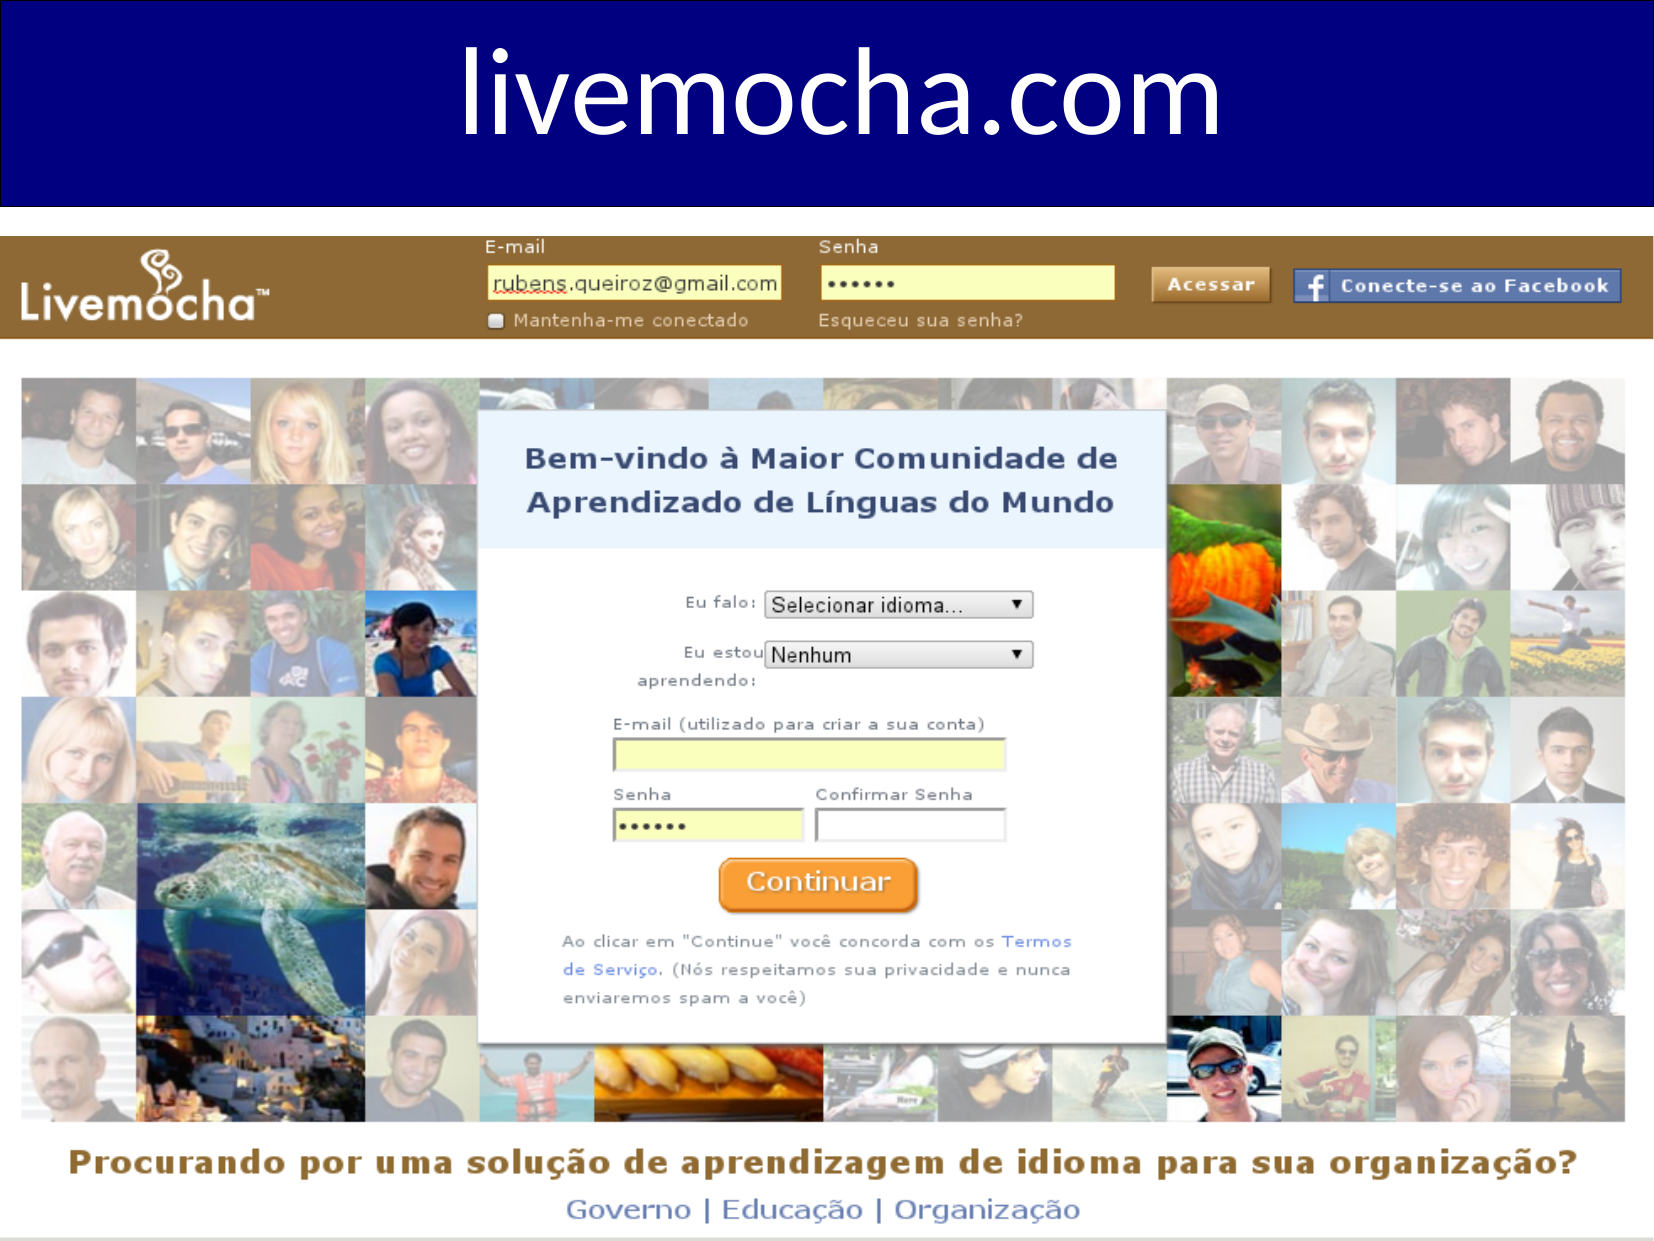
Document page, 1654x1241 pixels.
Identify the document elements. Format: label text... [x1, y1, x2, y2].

title livemocha.com [0, 0, 1654, 207]
picture [0, 236, 1654, 1241]
